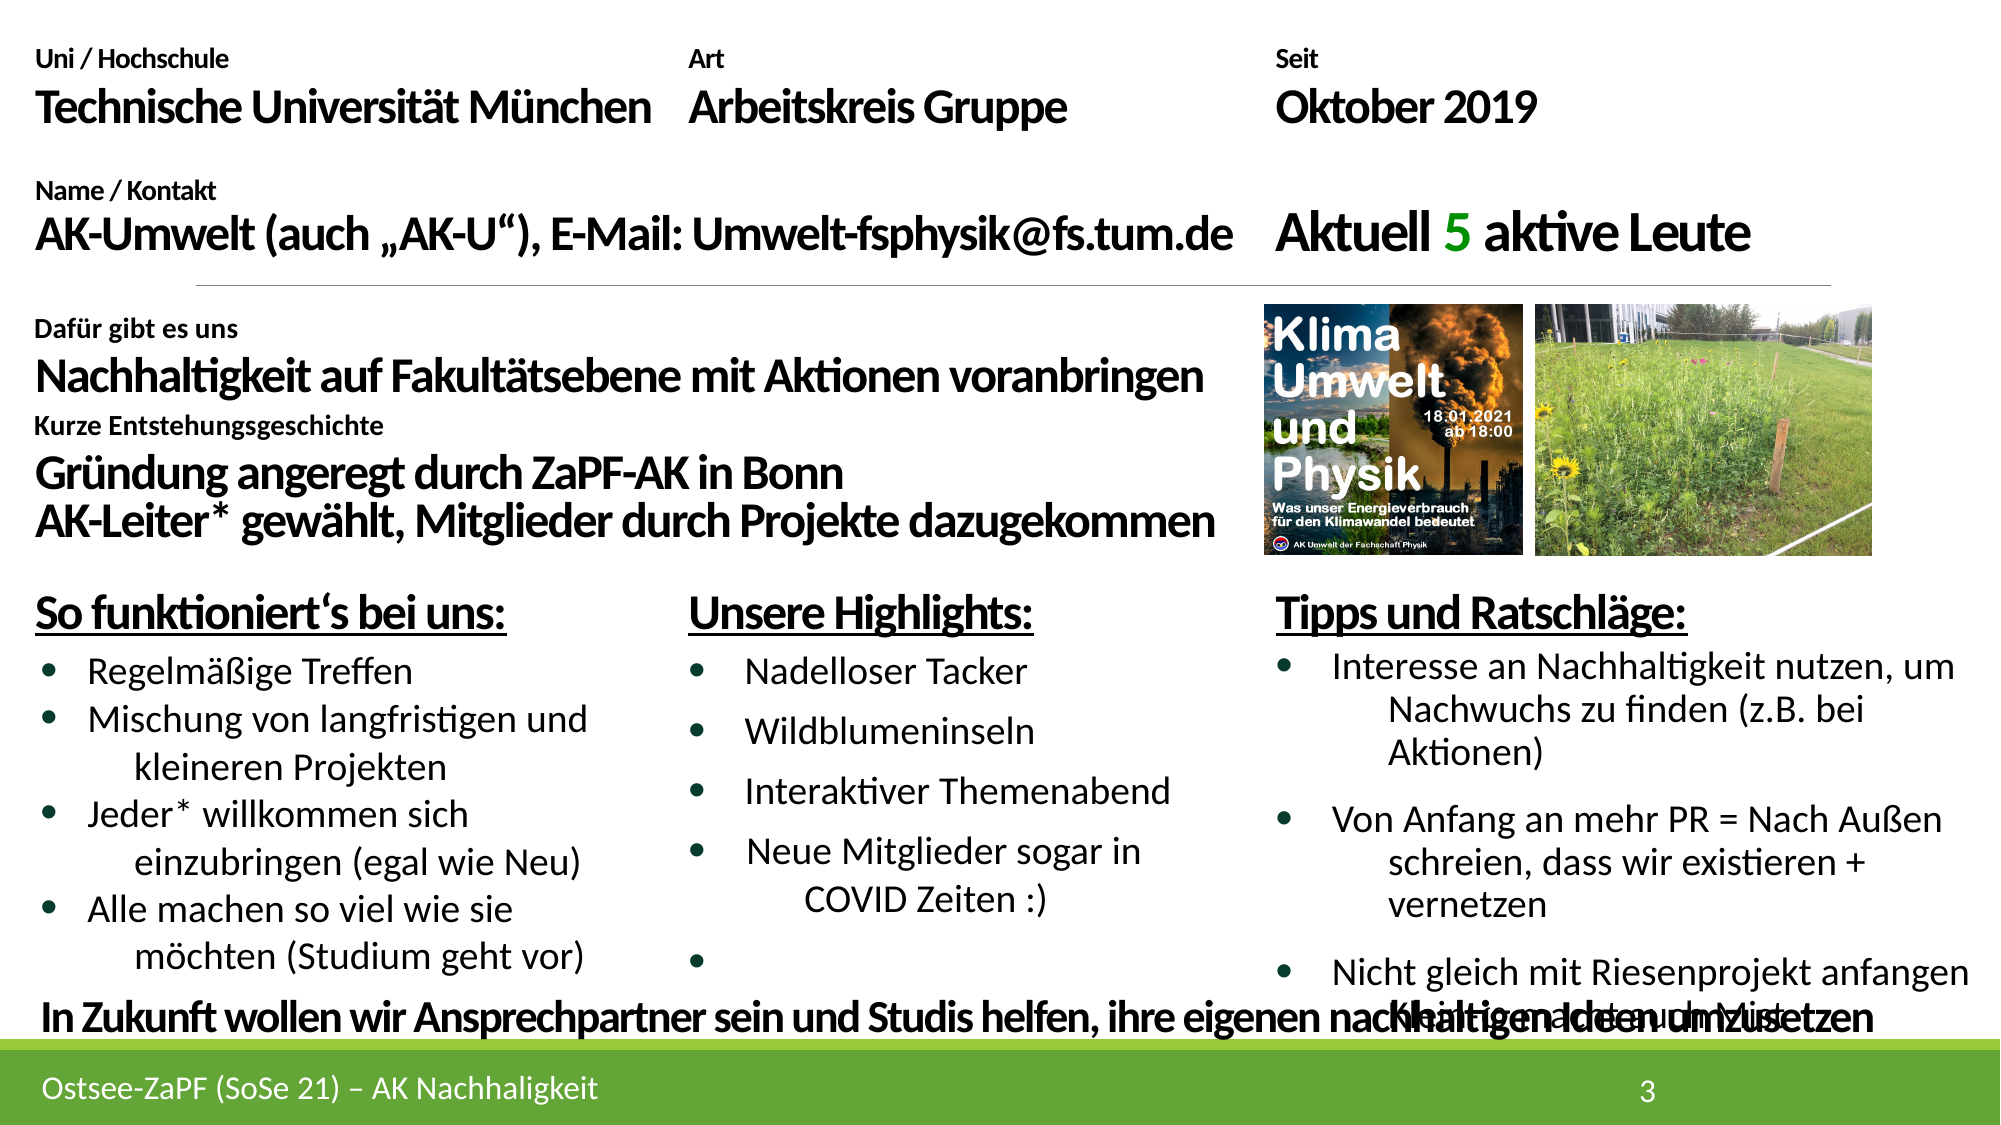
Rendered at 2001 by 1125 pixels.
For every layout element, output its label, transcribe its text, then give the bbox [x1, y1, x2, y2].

text_box Regelmäßige Treffen Mischung von langfristigen und kleineren Projekten Jeder* willkommen sich einzubringen (egal wie Neu) Alle machen so viel wie sie möchten (Studium geht vor) [32, 637, 638, 979]
text_box Kurze Entstehungsgeschichte [26, 423, 467, 442]
text_box Dafür gibt es uns [26, 302, 303, 345]
text_box Interesse an Nachhaltigkeit nutzen, um Nachwuchs zu finden (z.B. bei Aktionen) Von Anfang an mehr PR = Nach Außen schreien, dass wir existieren + vernetzen Nicht gleich mit Riesenprojekt anfangen Klein-φ macht auch Mist [1267, 637, 1990, 985]
text_box Technische Universität München [26, 77, 680, 138]
text_box Oktober 2019 [1323, 77, 1988, 162]
text_box [1624, 1059, 1840, 1120]
text_box Tipps und Ratschläge: [1267, 582, 1778, 637]
text_box Uni / Hochschule [26, 37, 532, 77]
text_box Arbeitskreis Gruppe [680, 77, 1323, 197]
text_box Gründung angeregt durch ZaPF-AK in Bonn AK-Leiter* gewählt, Mitglieder durch Projekte dazugekommen [26, 442, 1670, 571]
text_box Name / Kontakt [26, 169, 728, 238]
text_box Ostsee-ZaPF (SoSe 21) – AK Nachhaligkeit [26, 1030, 620, 1125]
text_box Art [680, 37, 1185, 77]
text_box Unsere Highlights: [680, 582, 1191, 637]
text_box Seit [1267, 37, 1422, 93]
picture [1535, 304, 1872, 556]
text_box AK-Umwelt (auch „AK-U“), E-Mail: Umwelt-fsphysik@fs.tum.de [26, 203, 1273, 294]
picture [1264, 304, 1523, 555]
text_box Nadelloser Tacker Wildblumeninseln Interaktiver Themenabend Neue Mitglieder sogar in COVID Zeiten :) [680, 637, 1242, 941]
text_box Aktuell 5 aktive Leute [1267, 198, 1987, 283]
text_box Nachhaltigkeit auf Fakultätsebene mit Aktionen voranbringen [26, 345, 1374, 423]
text_box So funktioniert‘s bei uns: [26, 582, 537, 654]
text_box In Zukunft wollen wir Ansprechpartner sein und Studis helfen, ihre eigenen nachhaltigen Ideen umzusetzen [32, 988, 1990, 1050]
